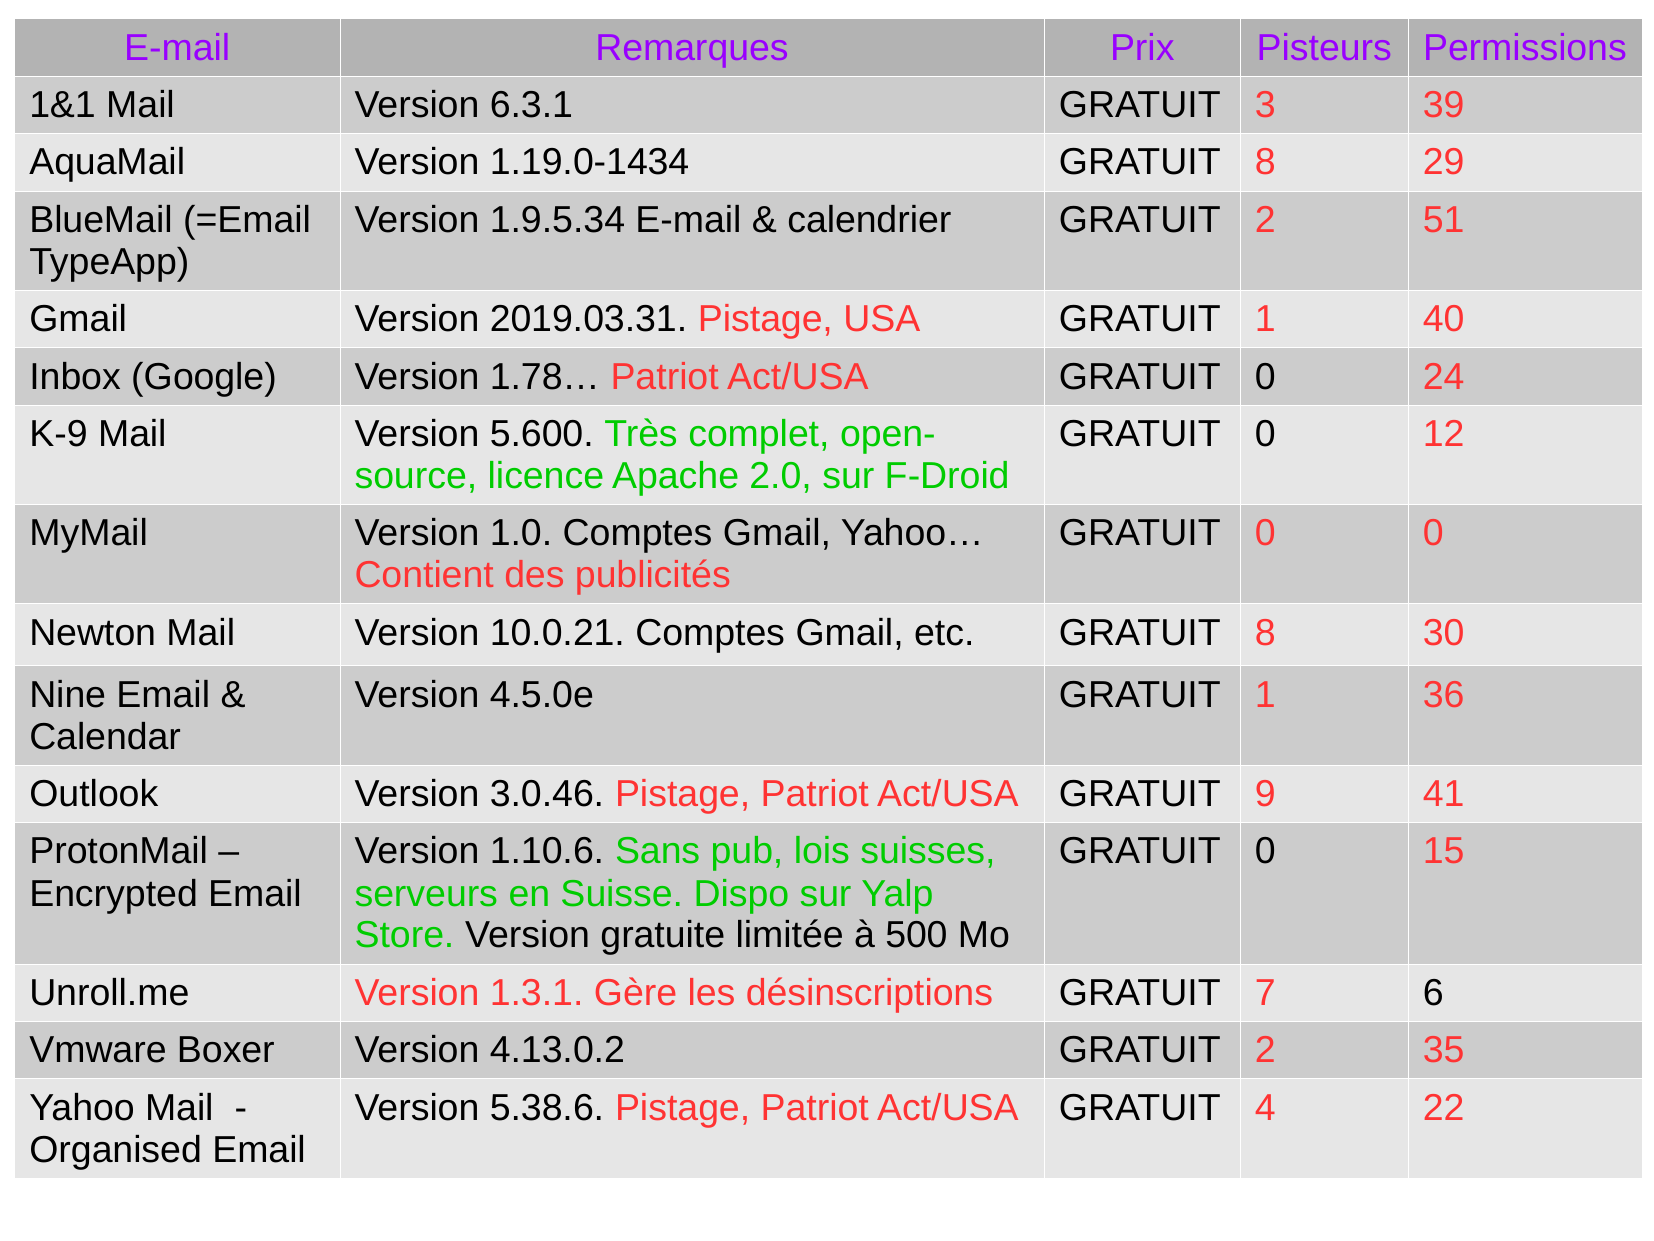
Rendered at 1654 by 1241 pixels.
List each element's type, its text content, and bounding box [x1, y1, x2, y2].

table_cell 41 [1409, 766, 1642, 822]
table_cell 6 [1409, 965, 1642, 1021]
table_cell GRATUIT [1045, 505, 1240, 603]
table_cell 0 [1241, 348, 1408, 405]
table_cell GRATUIT [1045, 348, 1240, 405]
table_cell Version 3.0.46. Pistage, Patriot Act/USA [341, 766, 1044, 822]
table_cell GRATUIT [1045, 1079, 1240, 1178]
table_cell 1 [1241, 666, 1408, 765]
table_header Prix [1045, 19, 1240, 76]
table_cell Outlook [15, 766, 340, 822]
table_cell Version 4.5.0e [341, 666, 1044, 765]
table_cell GRATUIT [1045, 965, 1240, 1021]
table_cell 1 [1241, 291, 1408, 347]
table_cell 35 [1409, 1022, 1642, 1078]
table_cell Nine Email & Calendar [15, 666, 340, 765]
table_cell Newton Mail [15, 604, 340, 665]
table_cell 30 [1409, 604, 1642, 665]
table_cell Version 1.9.5.34 E-mail & calendrier [341, 192, 1044, 290]
table_cell 36 [1409, 666, 1642, 765]
table_cell Version 1.3.1. Gère les désinscriptions [341, 965, 1044, 1021]
table_cell 1&1 Mail [15, 77, 340, 133]
table_cell ProtonMail – Encrypted Email [15, 823, 340, 964]
table_cell K-9 Mail [15, 406, 340, 504]
table_cell Gmail [15, 291, 340, 347]
table_header Pisteurs [1241, 19, 1408, 76]
table_cell GRATUIT [1045, 77, 1240, 133]
table_cell 8 [1241, 134, 1408, 191]
table_cell 29 [1409, 134, 1642, 191]
table_cell Inbox (Google) [15, 348, 340, 405]
table_cell 9 [1241, 766, 1408, 822]
table_cell MyMail [15, 505, 340, 603]
table_cell 51 [1409, 192, 1642, 290]
table_cell Version 6.3.1 [341, 77, 1044, 133]
table_header Permissions [1409, 19, 1642, 76]
table_cell 7 [1241, 965, 1408, 1021]
table_cell Vmware Boxer [15, 1022, 340, 1078]
table_cell GRATUIT [1045, 1022, 1240, 1078]
table_cell AquaMail [15, 134, 340, 191]
table_cell GRATUIT [1045, 666, 1240, 765]
table_cell 2 [1241, 1022, 1408, 1078]
table_cell 3 [1241, 77, 1408, 133]
table_cell BlueMail (=Email TypeApp) [15, 192, 340, 290]
table_cell Yahoo Mail - Organised Email [15, 1079, 340, 1178]
table_cell 12 [1409, 406, 1642, 504]
table_cell GRATUIT [1045, 766, 1240, 822]
table_cell GRATUIT [1045, 291, 1240, 347]
table_cell Version 5.38.6. Pistage, Patriot Act/USA [341, 1079, 1044, 1178]
table_cell Version 1.0. Comptes Gmail, Yahoo… Contient des publicités [341, 505, 1044, 603]
table_cell GRATUIT [1045, 604, 1240, 665]
table_header E-mail [15, 19, 340, 76]
table_cell 0 [1241, 505, 1408, 603]
table_cell Version 4.13.0.2 [341, 1022, 1044, 1078]
table_cell 24 [1409, 348, 1642, 405]
table_cell Version 10.0.21. Comptes Gmail, etc. [341, 604, 1044, 665]
table_cell Version 1.78… Patriot Act/USA [341, 348, 1044, 405]
table_cell 0 [1409, 505, 1642, 603]
table_cell Version 2019.03.31. Pistage, USA [341, 291, 1044, 347]
table_cell 2 [1241, 192, 1408, 290]
table_cell 22 [1409, 1079, 1642, 1178]
table_cell GRATUIT [1045, 192, 1240, 290]
table_cell 0 [1241, 406, 1408, 504]
table_cell 15 [1409, 823, 1642, 964]
table_cell Version 5.600. Très complet, open-source, licence Apache 2.0, sur F-Droid [341, 406, 1044, 504]
table_cell GRATUIT [1045, 134, 1240, 191]
table_cell 40 [1409, 291, 1642, 347]
table_cell GRATUIT [1045, 406, 1240, 504]
table_cell GRATUIT [1045, 823, 1240, 964]
table_cell 8 [1241, 604, 1408, 665]
table_cell 4 [1241, 1079, 1408, 1178]
table_header Remarques [341, 19, 1044, 76]
table_cell 39 [1409, 77, 1642, 133]
table_cell Unroll.me [15, 965, 340, 1021]
table_cell 0 [1241, 823, 1408, 964]
table_cell Version 1.10.6. Sans pub, lois suisses, serveurs en Suisse. Dispo sur Yalp Store. Version gratuite limitée à 500 Mo [341, 823, 1044, 964]
table_cell Version 1.19.0-1434 [341, 134, 1044, 191]
